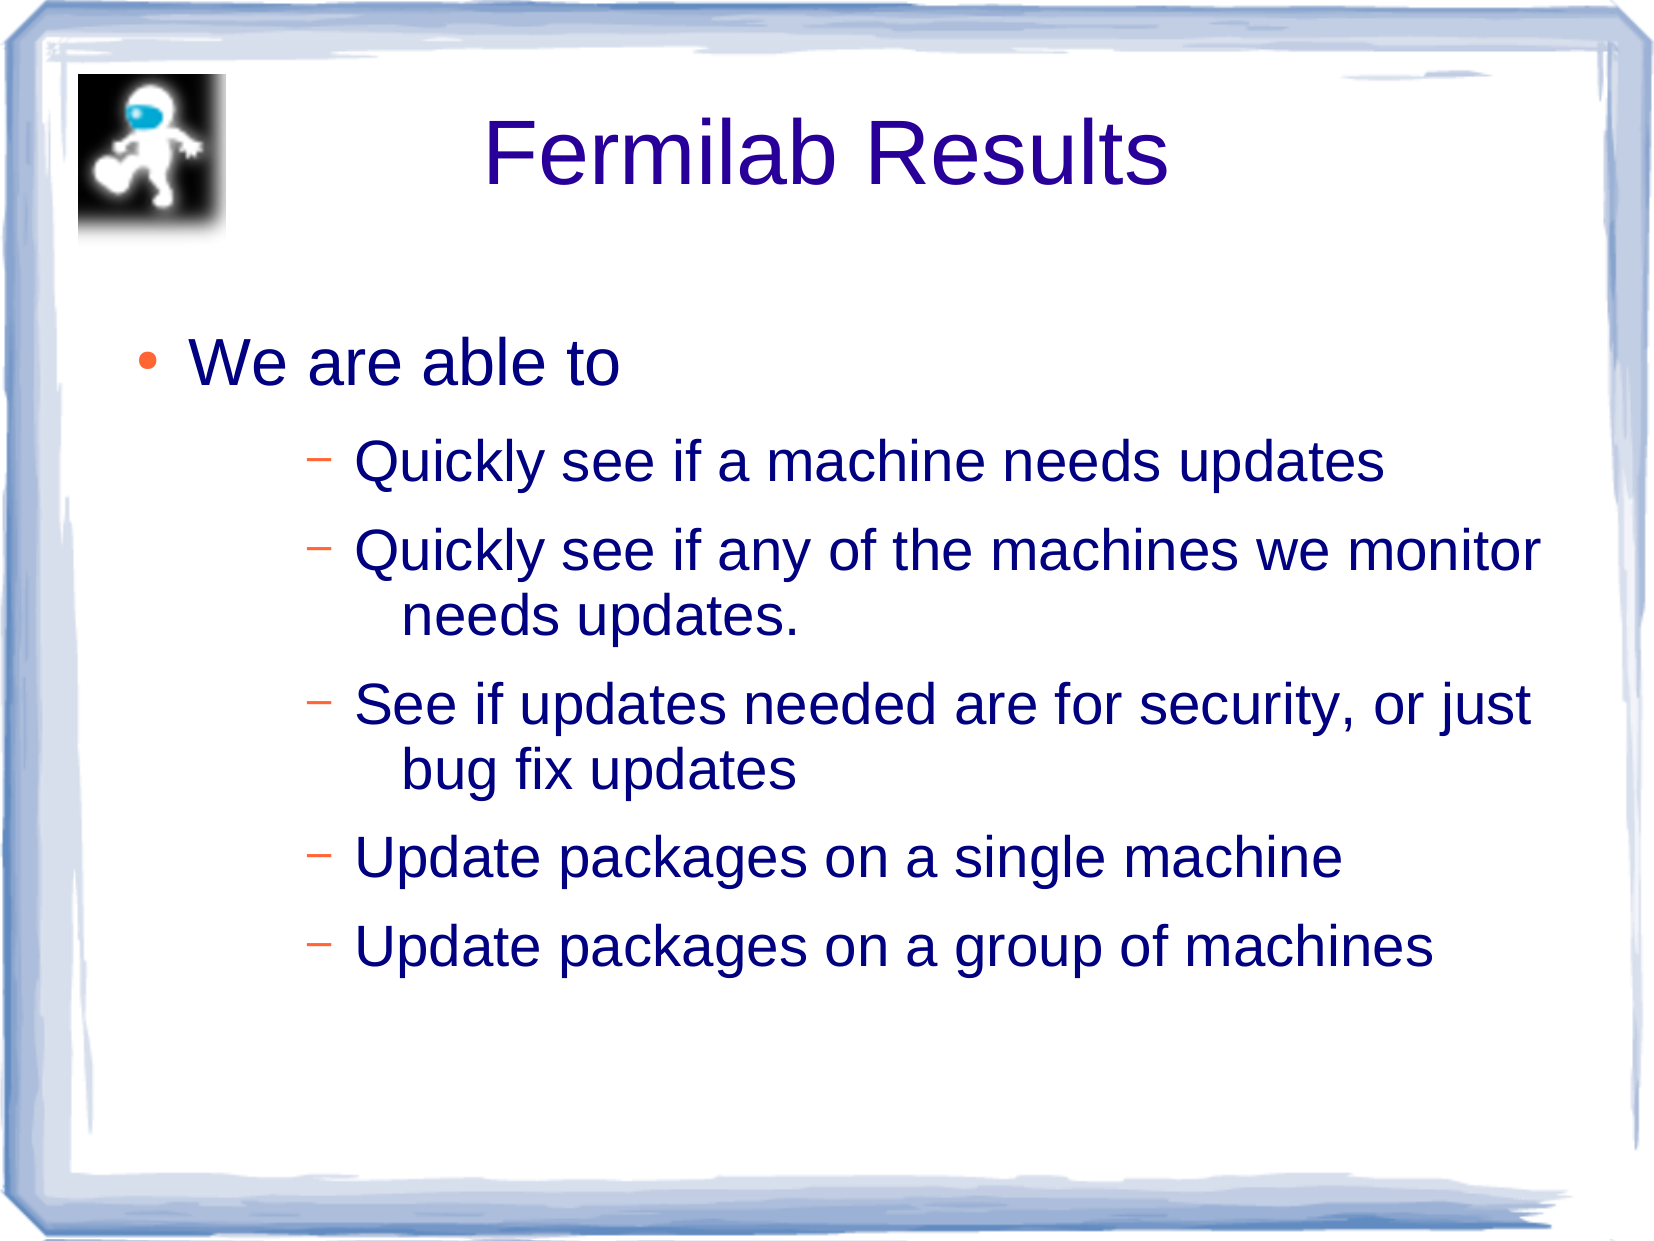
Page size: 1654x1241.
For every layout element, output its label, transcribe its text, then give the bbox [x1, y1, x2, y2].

title Fermilab Results [82, 49, 1571, 257]
list We are able to Quickly see if a machine needs updates Quickly see if any of the machines we monitor needs updates. See if updates needed are for security, or just bug fix updates Update packages on a single machine Update packages on a group of machines [118, 324, 1571, 1071]
picture [0, 0, 1654, 1241]
